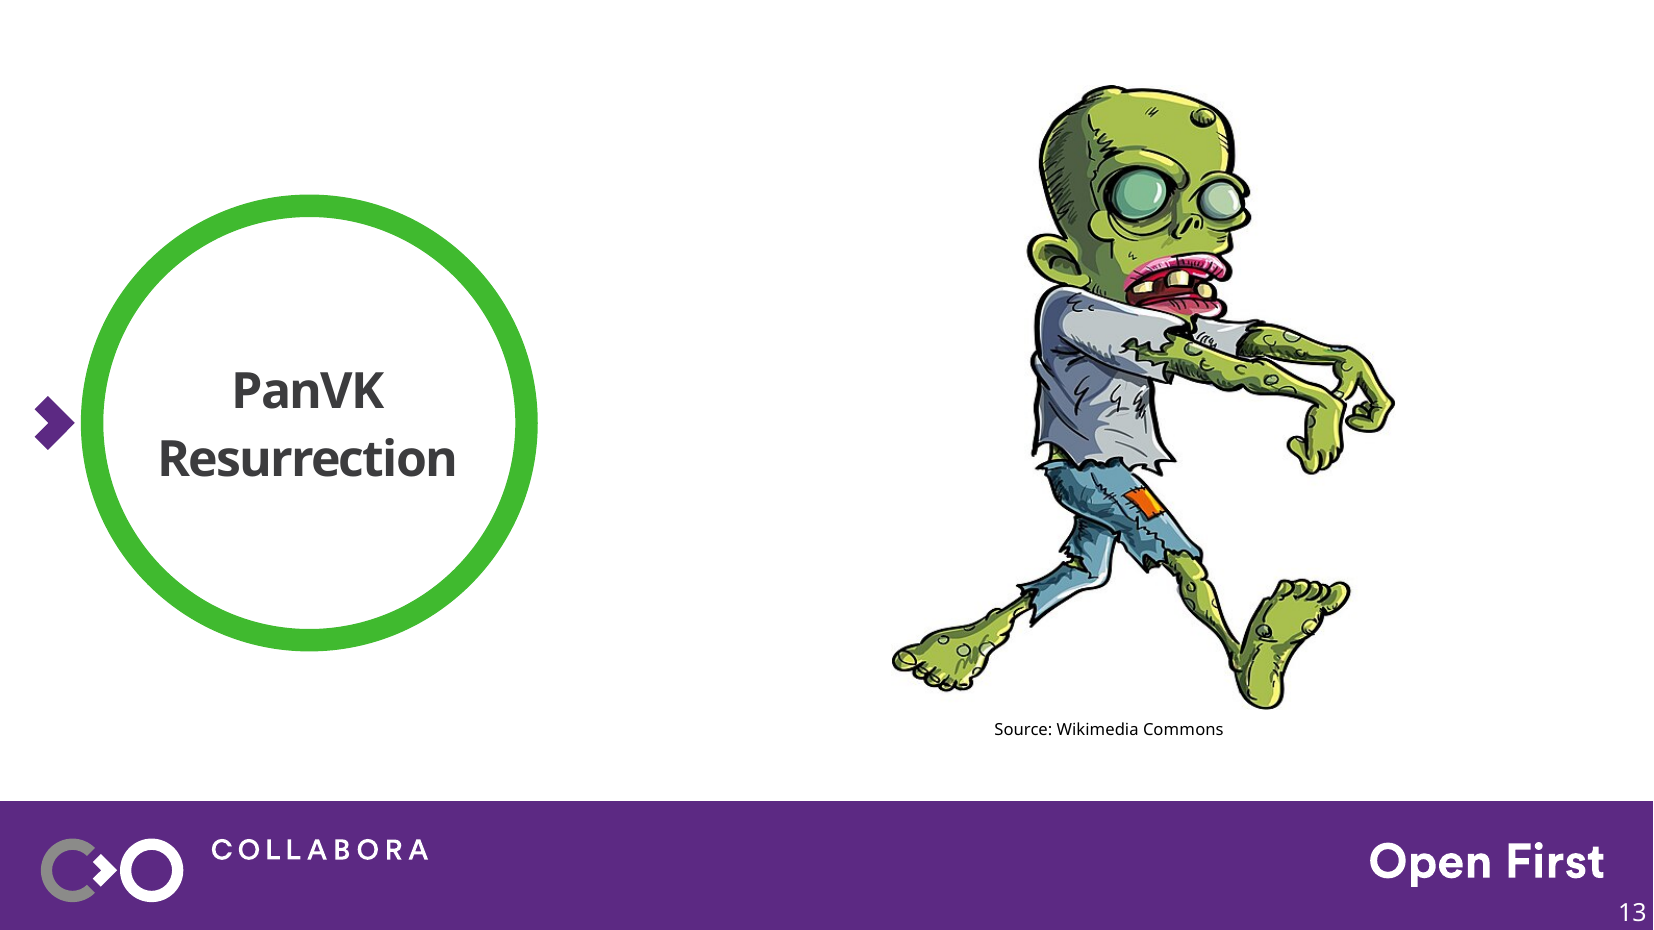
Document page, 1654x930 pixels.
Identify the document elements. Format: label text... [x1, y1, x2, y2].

text_box Source: Wikimedia Commons [979, 709, 1240, 764]
title PanVK Resurrection [78, 194, 538, 652]
picture [891, 85, 1396, 710]
